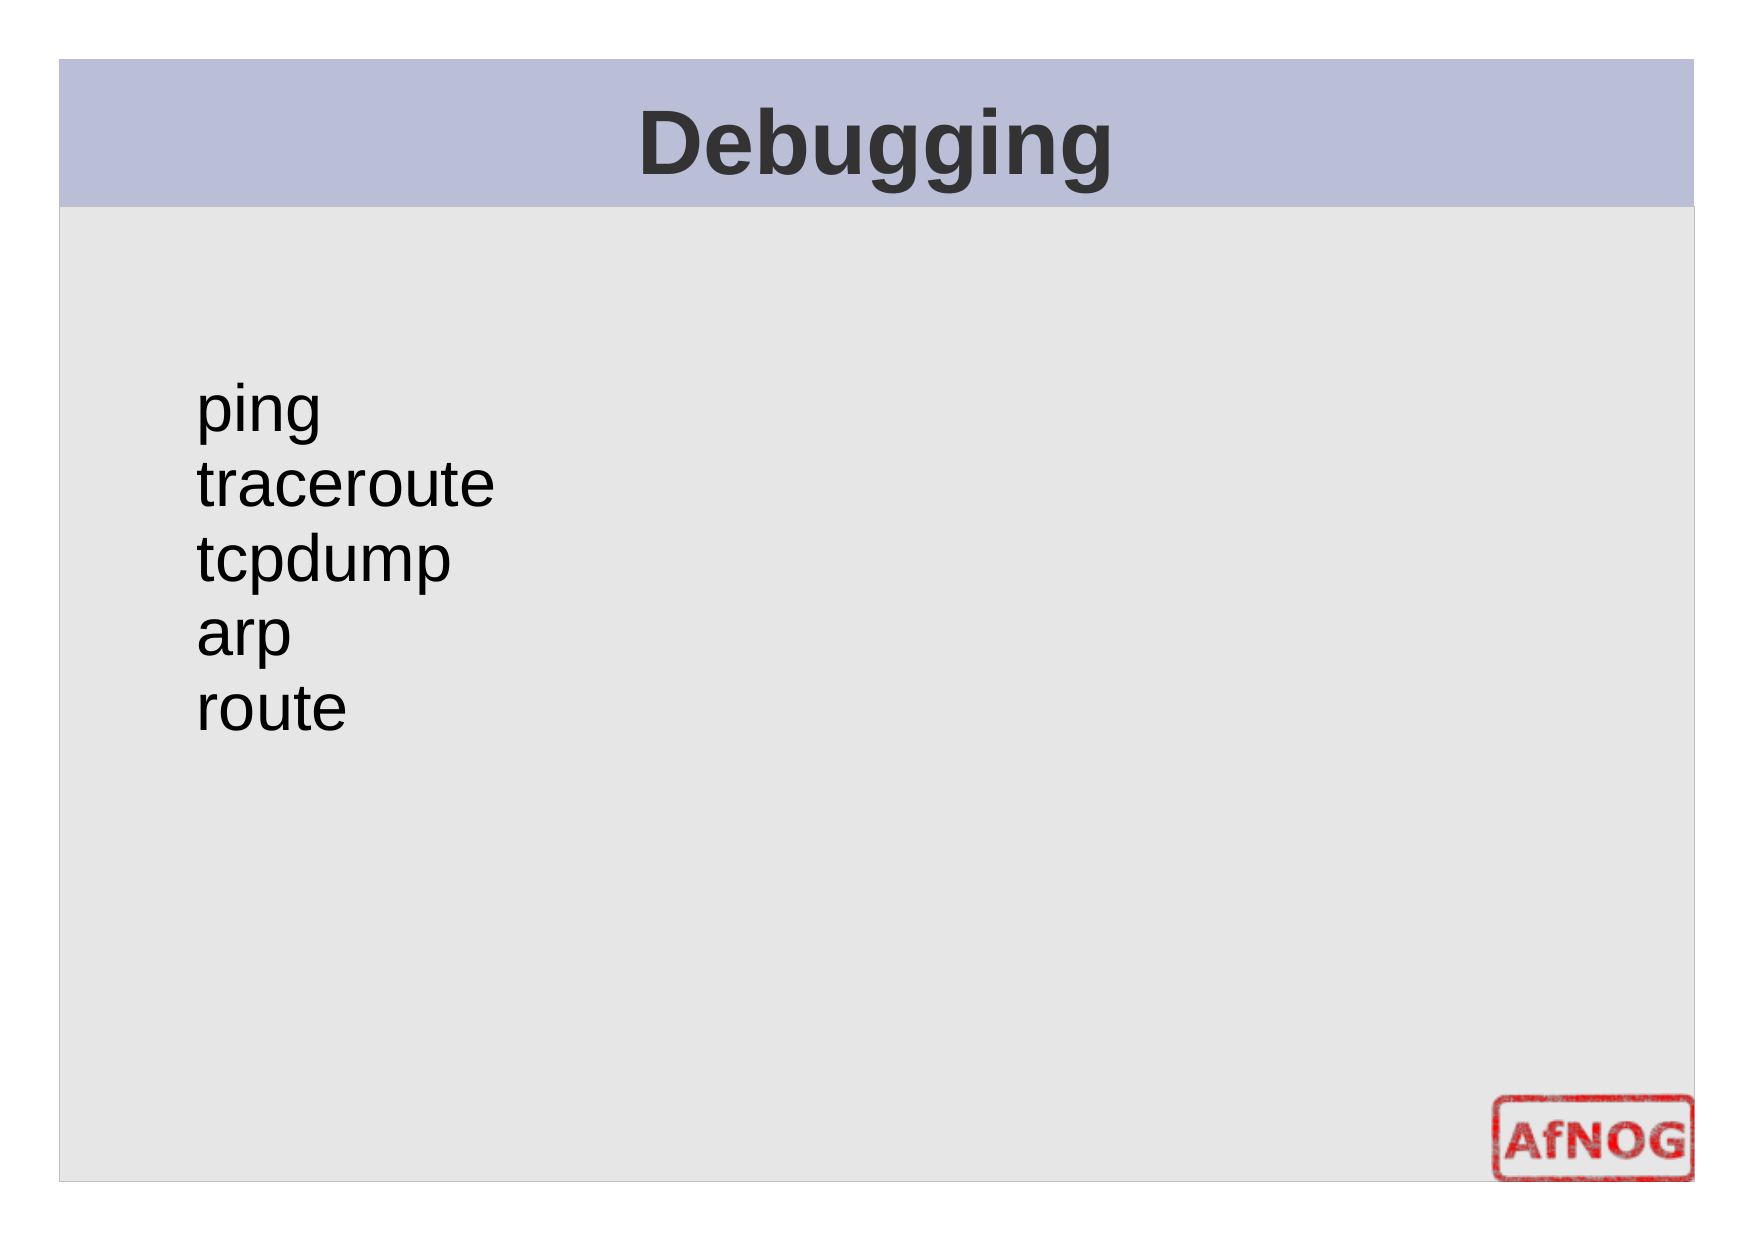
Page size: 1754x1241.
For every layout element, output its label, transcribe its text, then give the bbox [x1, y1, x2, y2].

title Debugging [59, 48, 1695, 237]
list ping traceroute tcpdump arp route [179, 371, 1576, 1079]
picture [1490, 1092, 1695, 1182]
